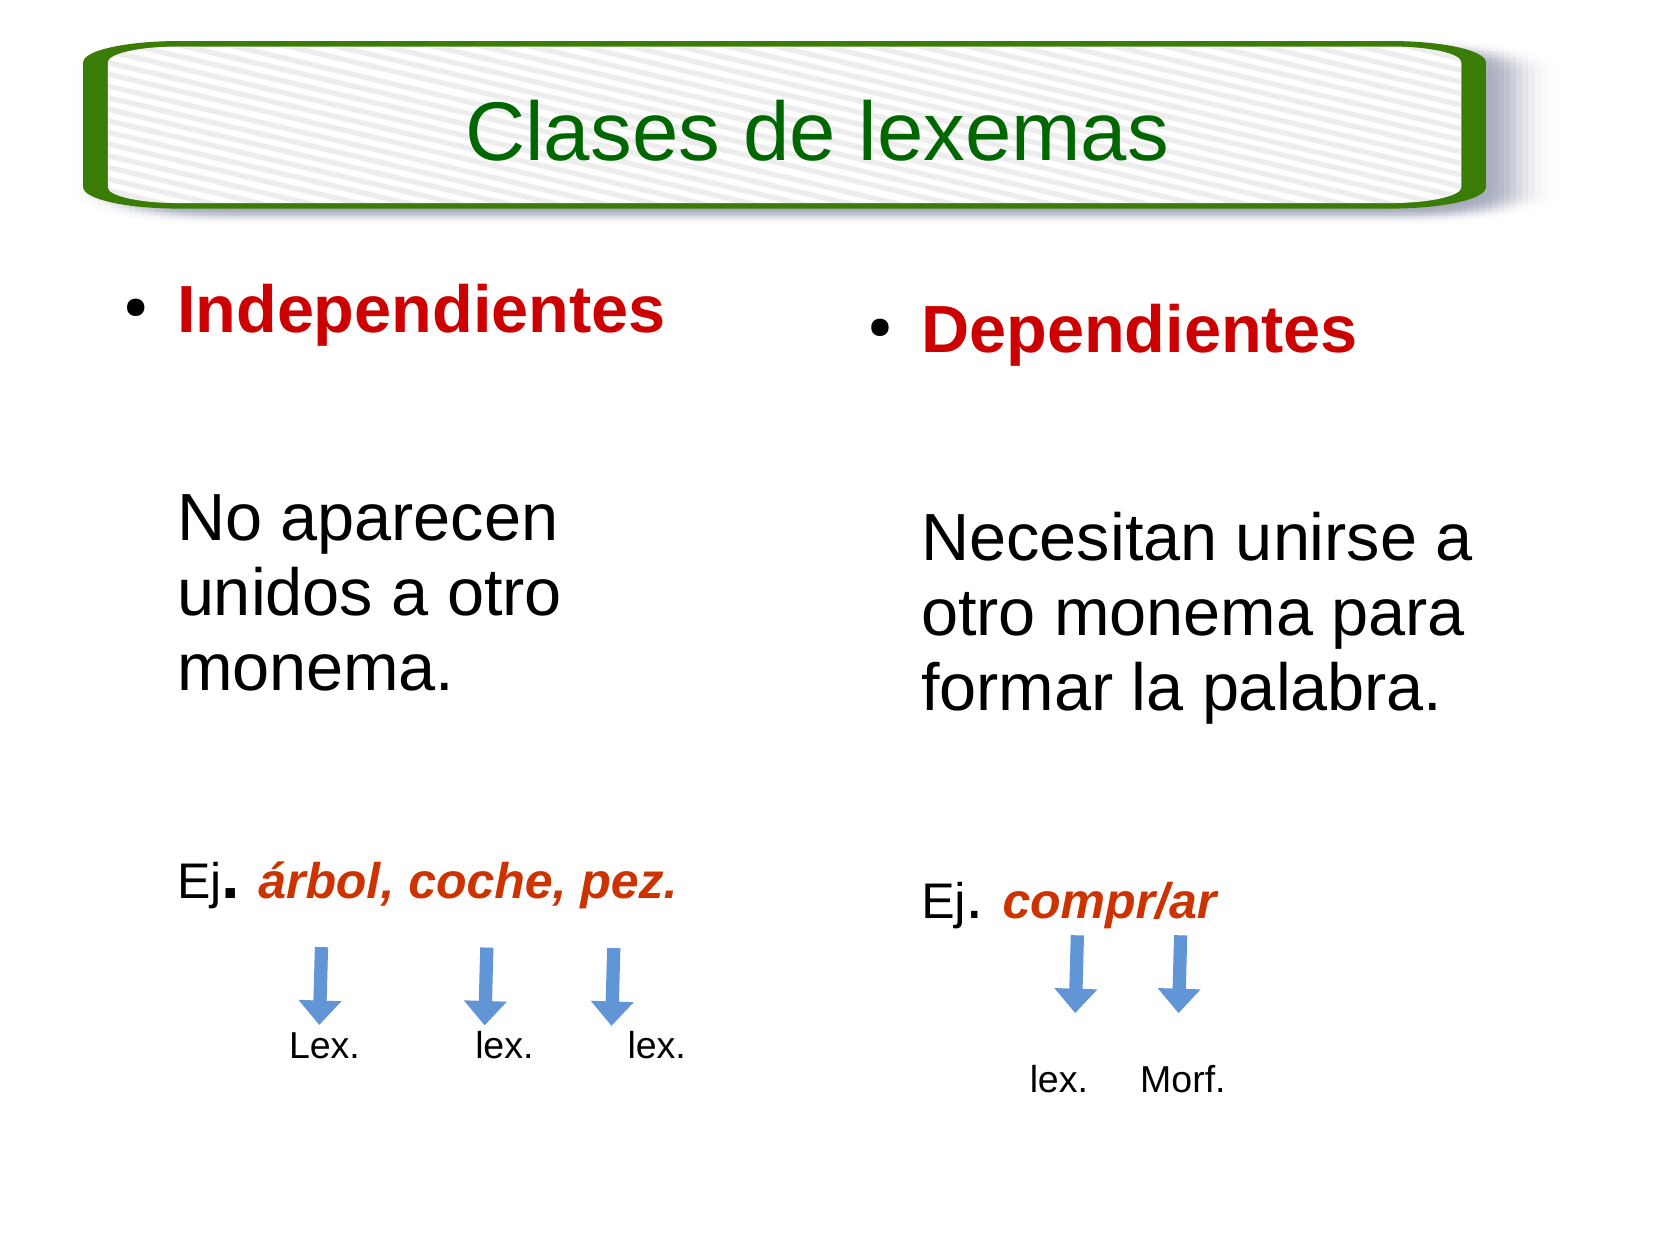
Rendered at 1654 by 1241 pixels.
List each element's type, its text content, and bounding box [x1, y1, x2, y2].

picture [1051, 932, 1102, 1016]
picture [587, 945, 638, 1029]
picture [20, 30, 1615, 234]
picture [295, 944, 346, 1028]
picture [1154, 932, 1205, 1016]
list Dependientes Necesitan unirse a otro monema para formar la palabra. Ej. compr/ar lex. Morf. [850, 291, 1577, 1111]
list Independientes No aparecen unidos a otro monema. Ej. árbol, coche, pez. Lex. lex. lex. [106, 271, 774, 1161]
picture [460, 944, 511, 1029]
